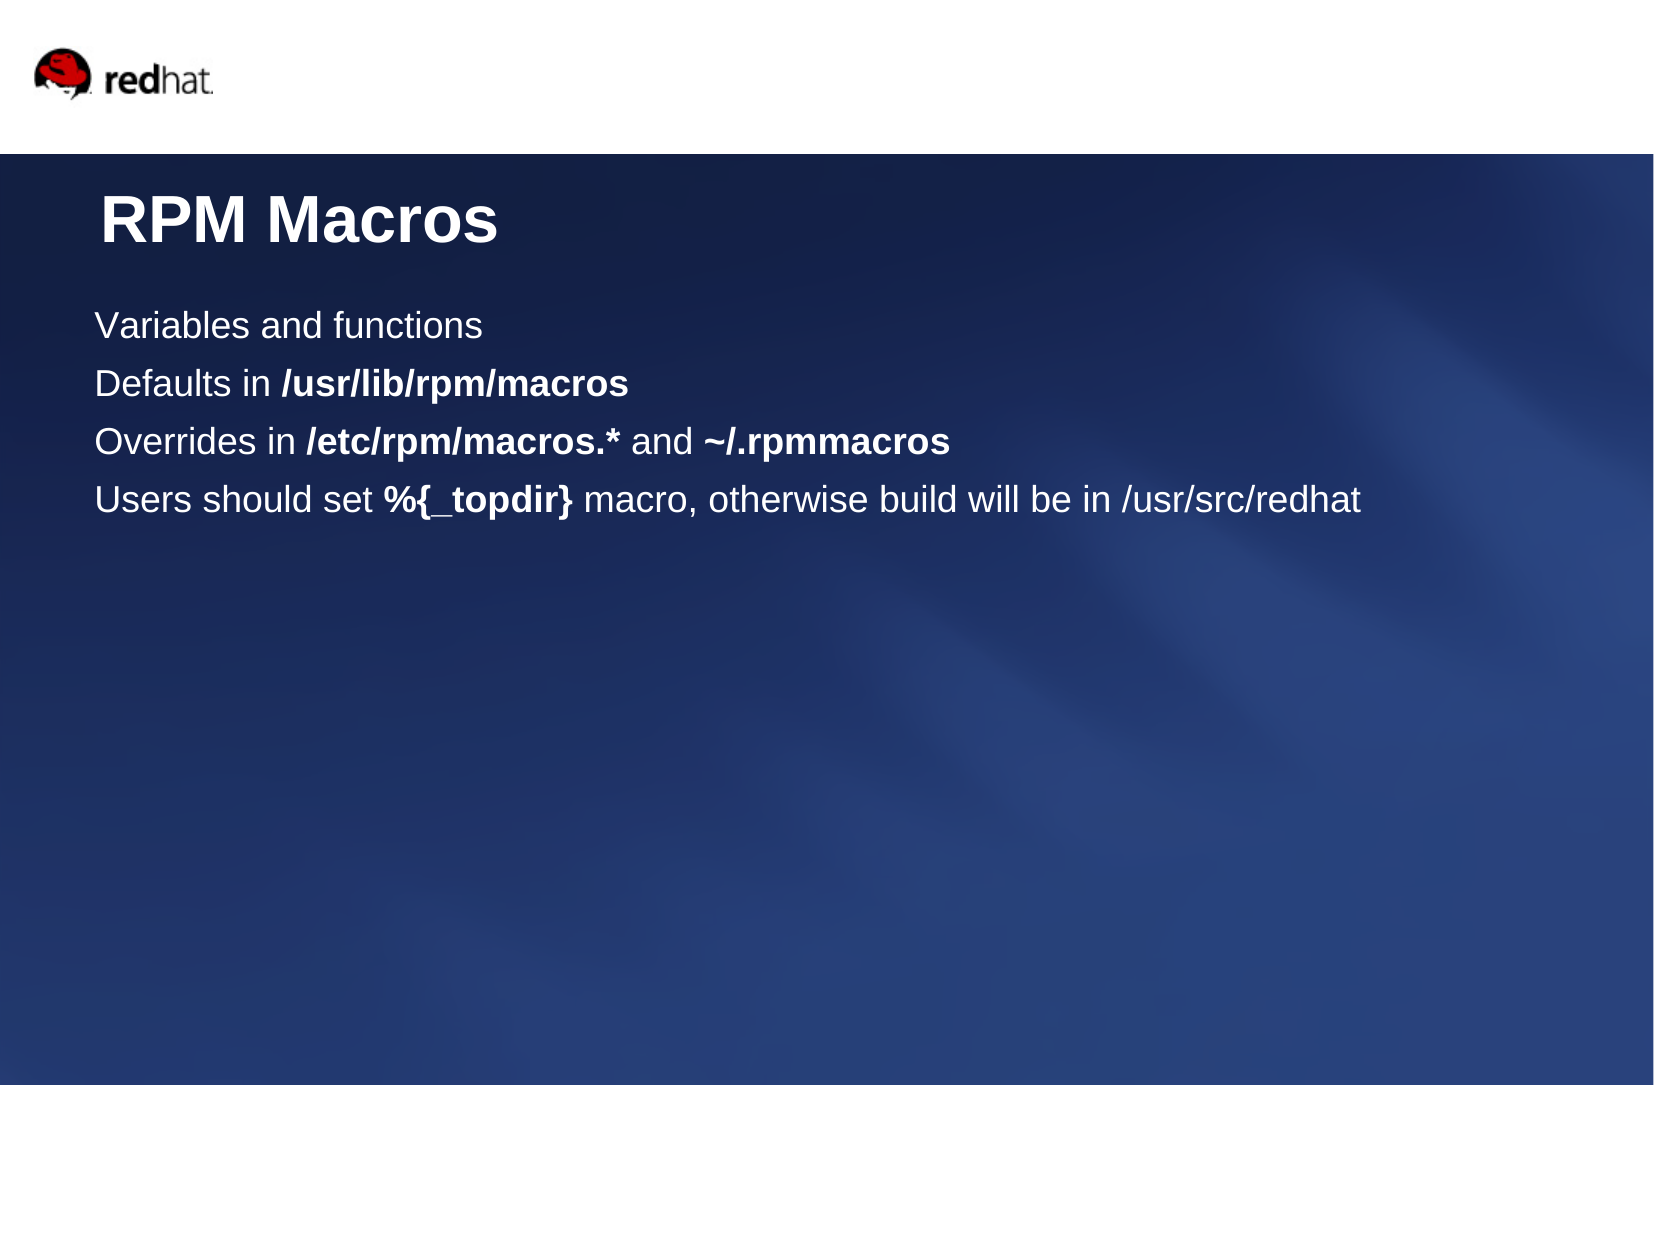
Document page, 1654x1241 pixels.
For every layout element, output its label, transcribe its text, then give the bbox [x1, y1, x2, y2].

title RPM Macros [100, 164, 1506, 275]
picture [0, 154, 1654, 1085]
picture [33, 46, 213, 108]
list Variables and functions Defaults in /usr/lib/rpm/macros Overrides in /etc/rpm/macros.* and ~/.rpmmacros Users should set %{_topdir} macro, otherwise build will be in /usr/src/redhat [94, 304, 1500, 1083]
